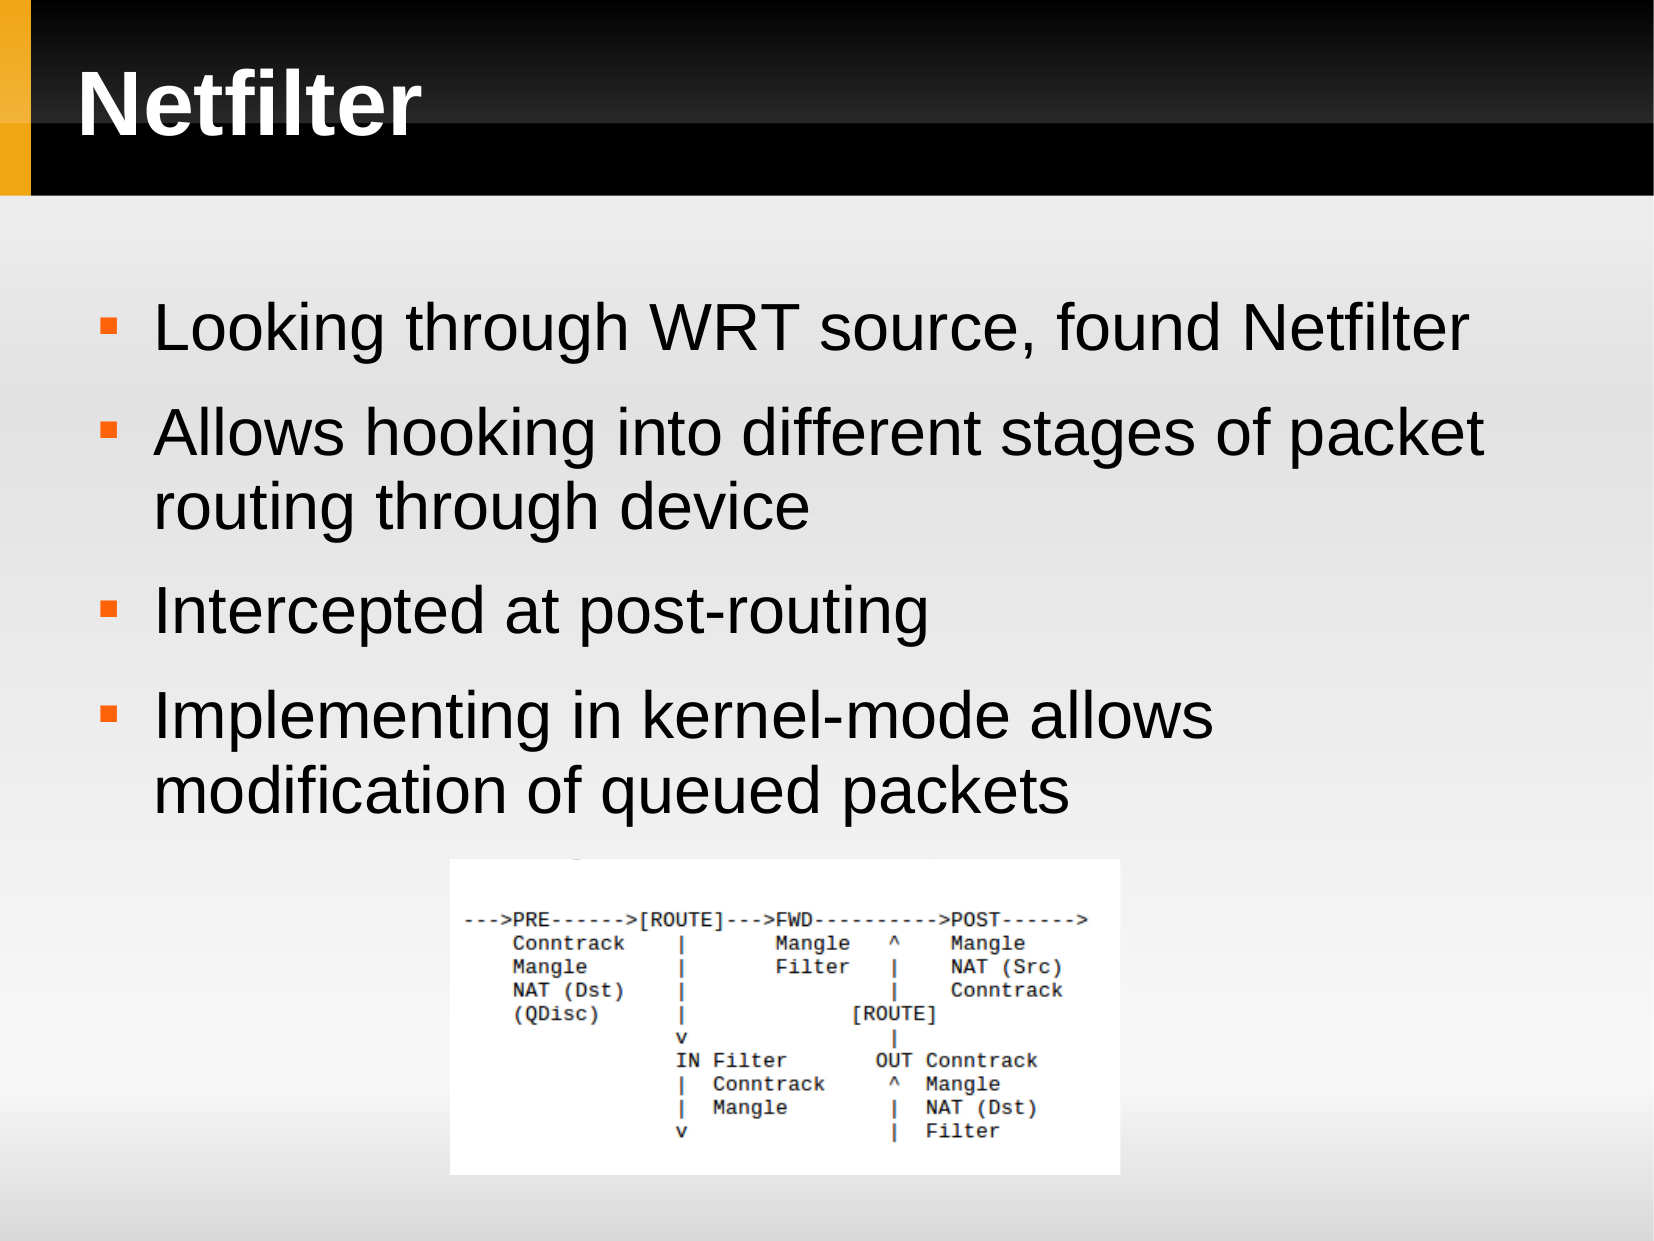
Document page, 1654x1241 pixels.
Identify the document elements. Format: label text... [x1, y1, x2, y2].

title Netfilter [76, 7, 1565, 200]
picture [0, 0, 1654, 1241]
list Looking through WRT source, found Netfilter Allows hooking into different stages of packet routing through device Intercepted at post-routing Implementing in kernel-mode allows modification of queued packets [82, 290, 1571, 1094]
